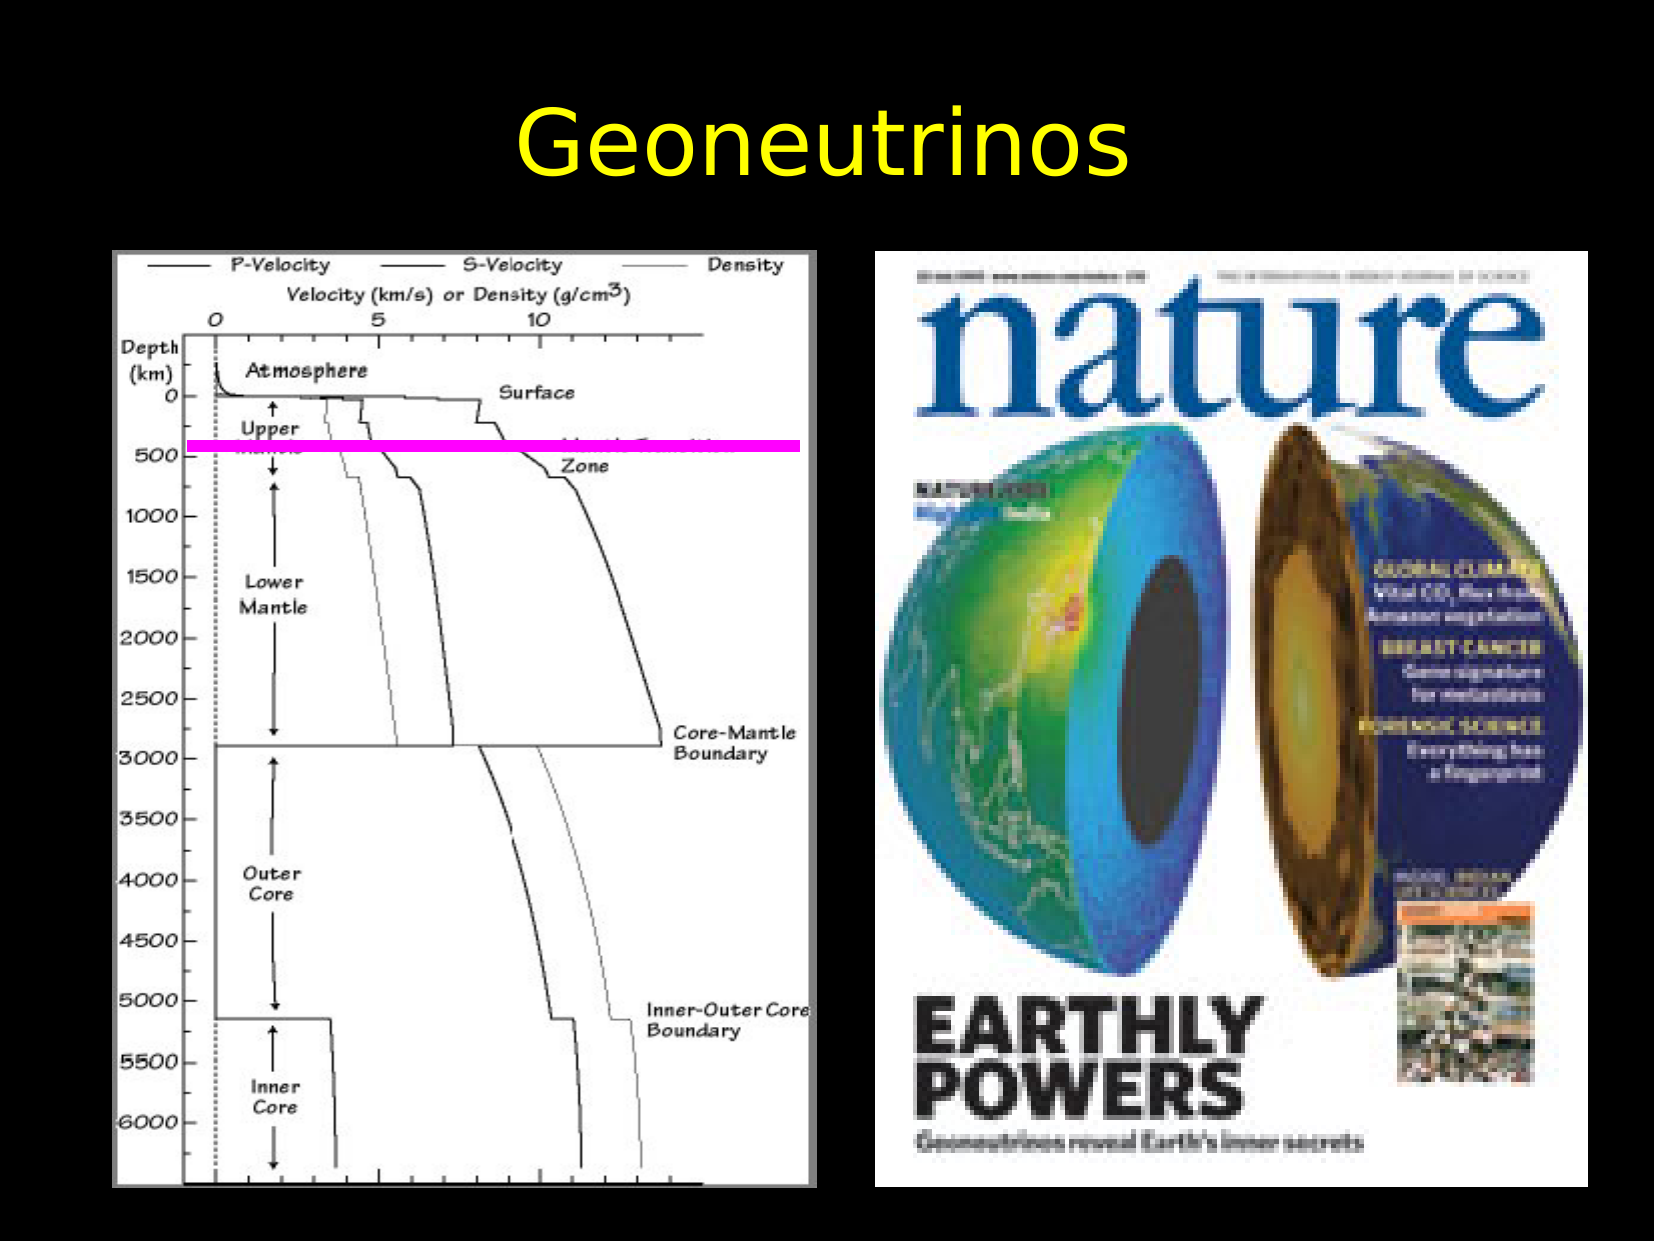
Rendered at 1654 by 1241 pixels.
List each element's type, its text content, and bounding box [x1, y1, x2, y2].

title Geoneutrinos [79, 47, 1568, 240]
picture [112, 250, 817, 1188]
picture [875, 251, 1588, 1187]
